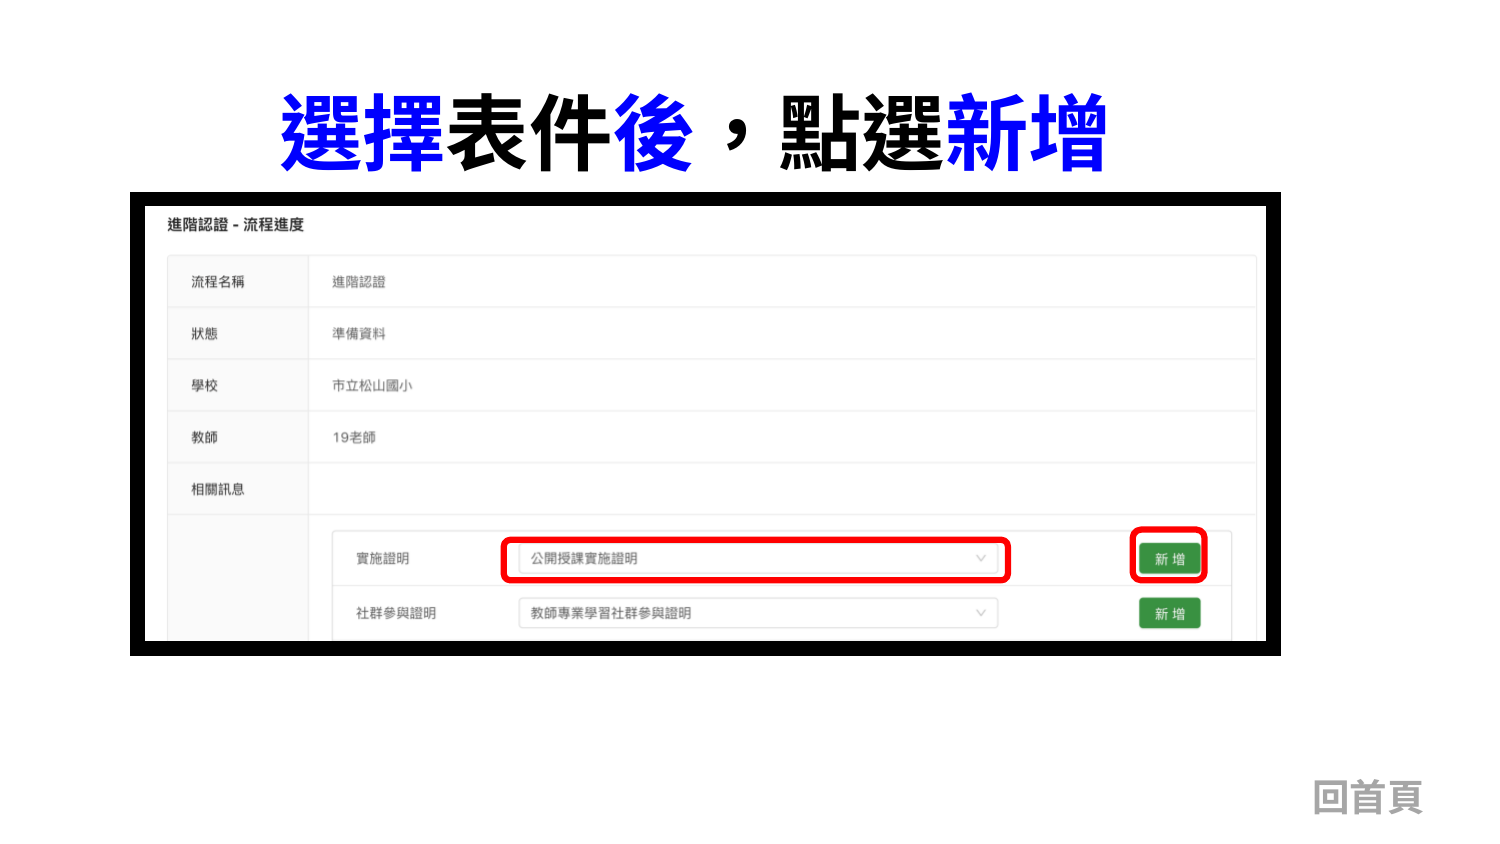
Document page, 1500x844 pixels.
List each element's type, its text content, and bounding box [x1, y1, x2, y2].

picture [144, 206, 1267, 642]
title 選擇表件後，點選新增 [166, 73, 1225, 155]
